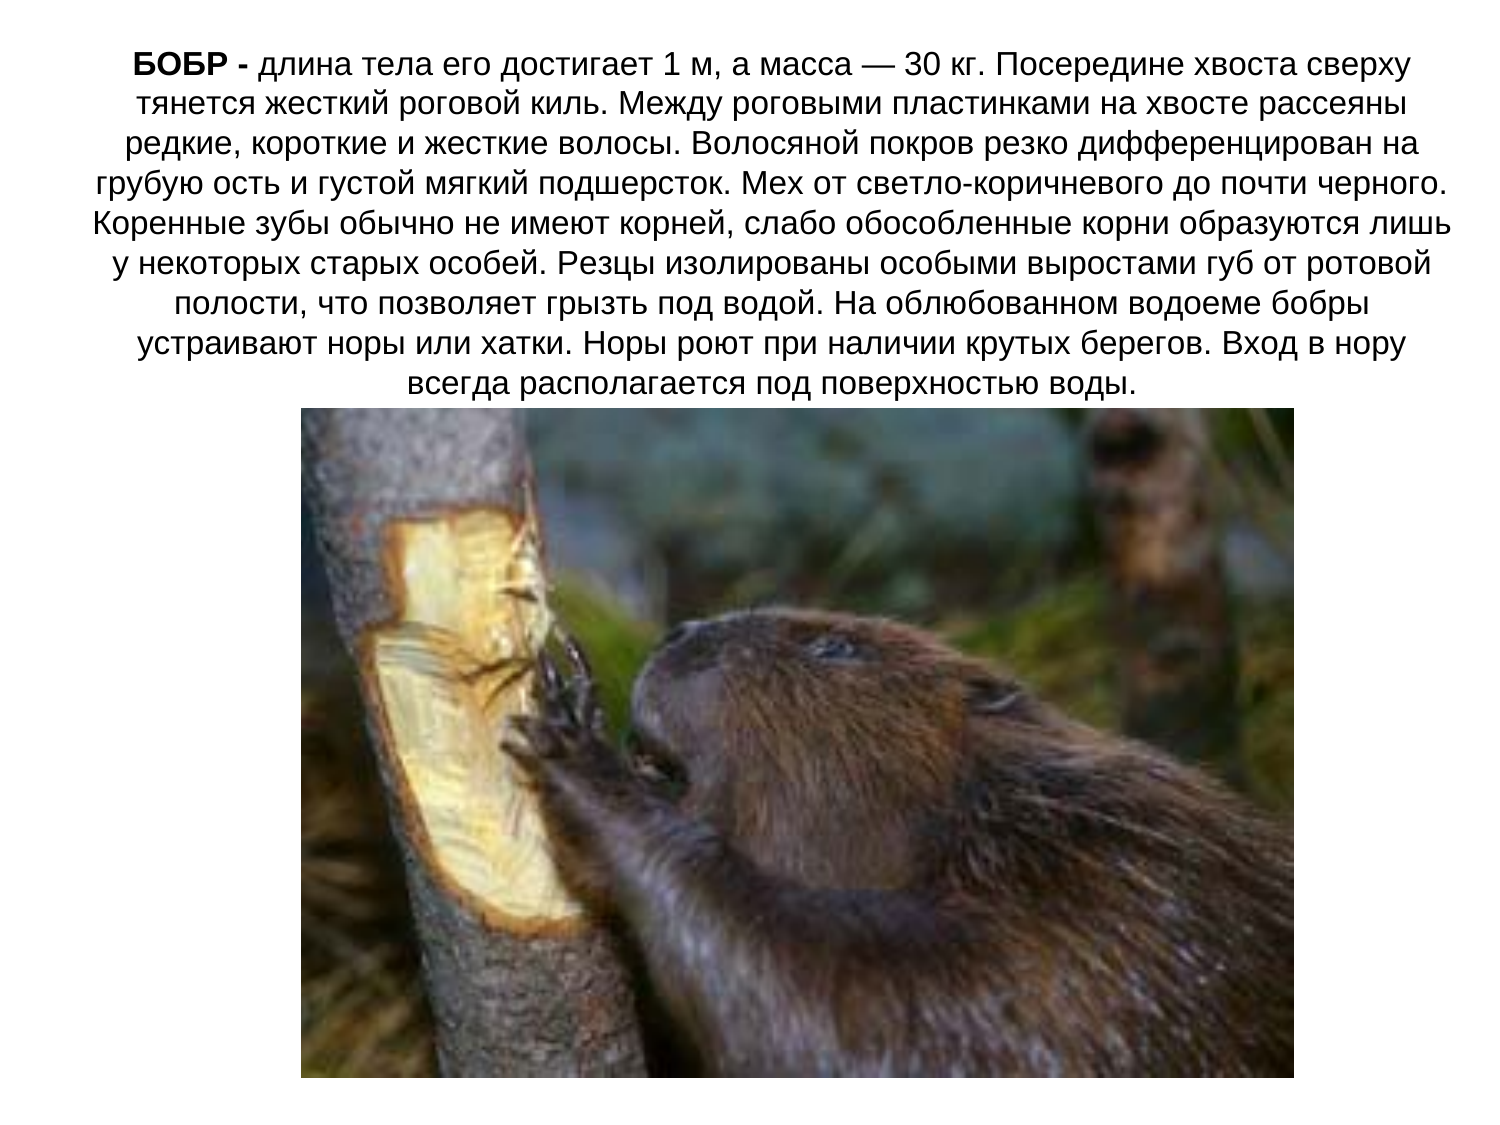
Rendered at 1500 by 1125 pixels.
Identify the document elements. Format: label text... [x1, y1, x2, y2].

title БОБР - длина тела его достигает 1 м, а масса — 30 кг. Посередине хвоста сверху тянется жесткий роговой киль. Между роговыми пластинками на хвосте рассеяны редкие, короткие и жесткие волосы. Волосяной покров резко дифференцирован на грубую ость и густой мягкий подшерсток. Мех от светло-коричневого до почти черного. Коренные зубы обычно не имеют корней, слабо обособленные корни образуются лишь у некоторых старых особей. Резцы изолированы особыми выростами губ от ротовой полости, что позволяет грызть под водой. На облюбованном водоеме бобры устраивают норы или хатки. Норы роют при наличии крутых берегов. Вход в нору всегда располагается под поверхностью воды. [75, 33, 1471, 409]
picture [301, 408, 1294, 1078]
